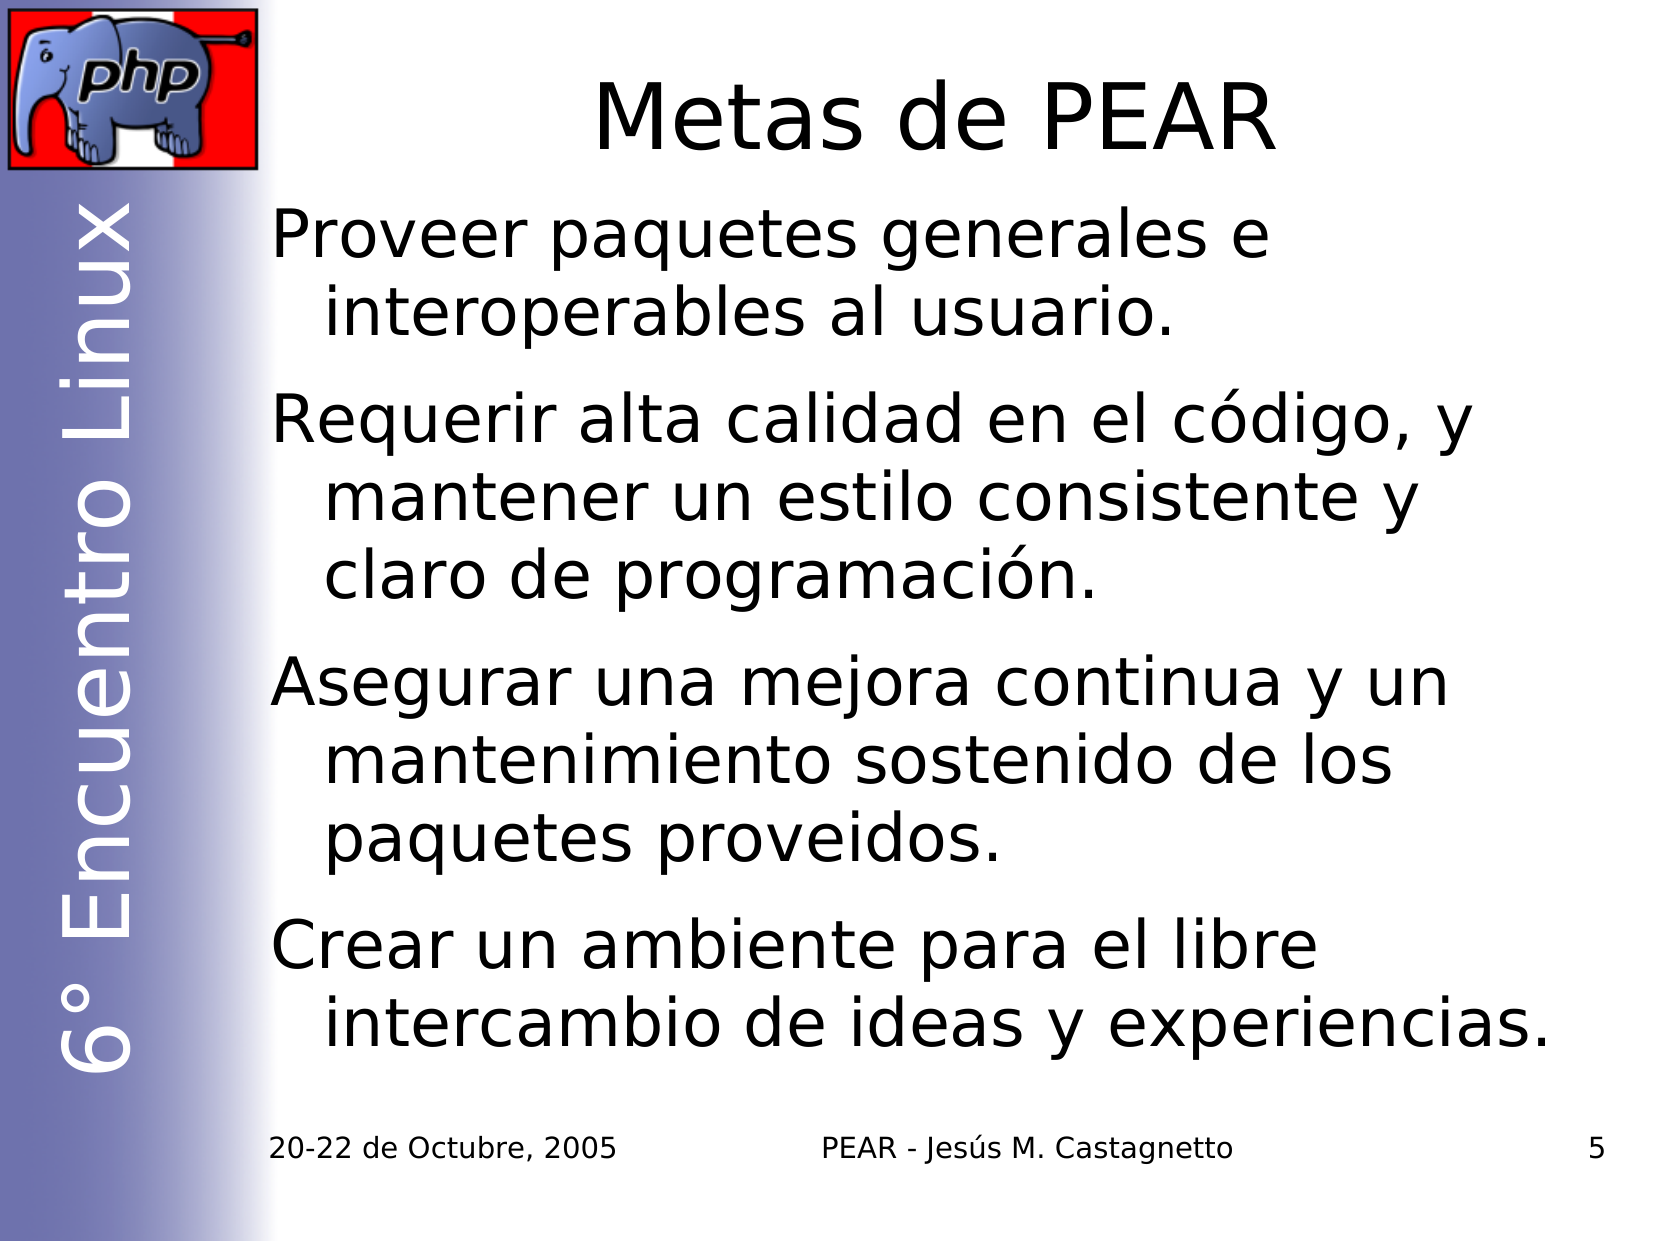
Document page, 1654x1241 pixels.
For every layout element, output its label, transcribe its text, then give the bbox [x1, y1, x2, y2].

title Metas de PEAR [300, 13, 1571, 195]
picture [0, 0, 1654, 1241]
list Proveer paquetes generales e interoperables al usuario. Requerir alta calidad en el código, y mantener un estilo consistente y claro de programación. Asegurar una mejora continua y un mantenimiento sostenido de los paquetes proveidos. Crear un ambiente para el libre intercambio de ideas y experiencias. [252, 195, 1603, 1063]
